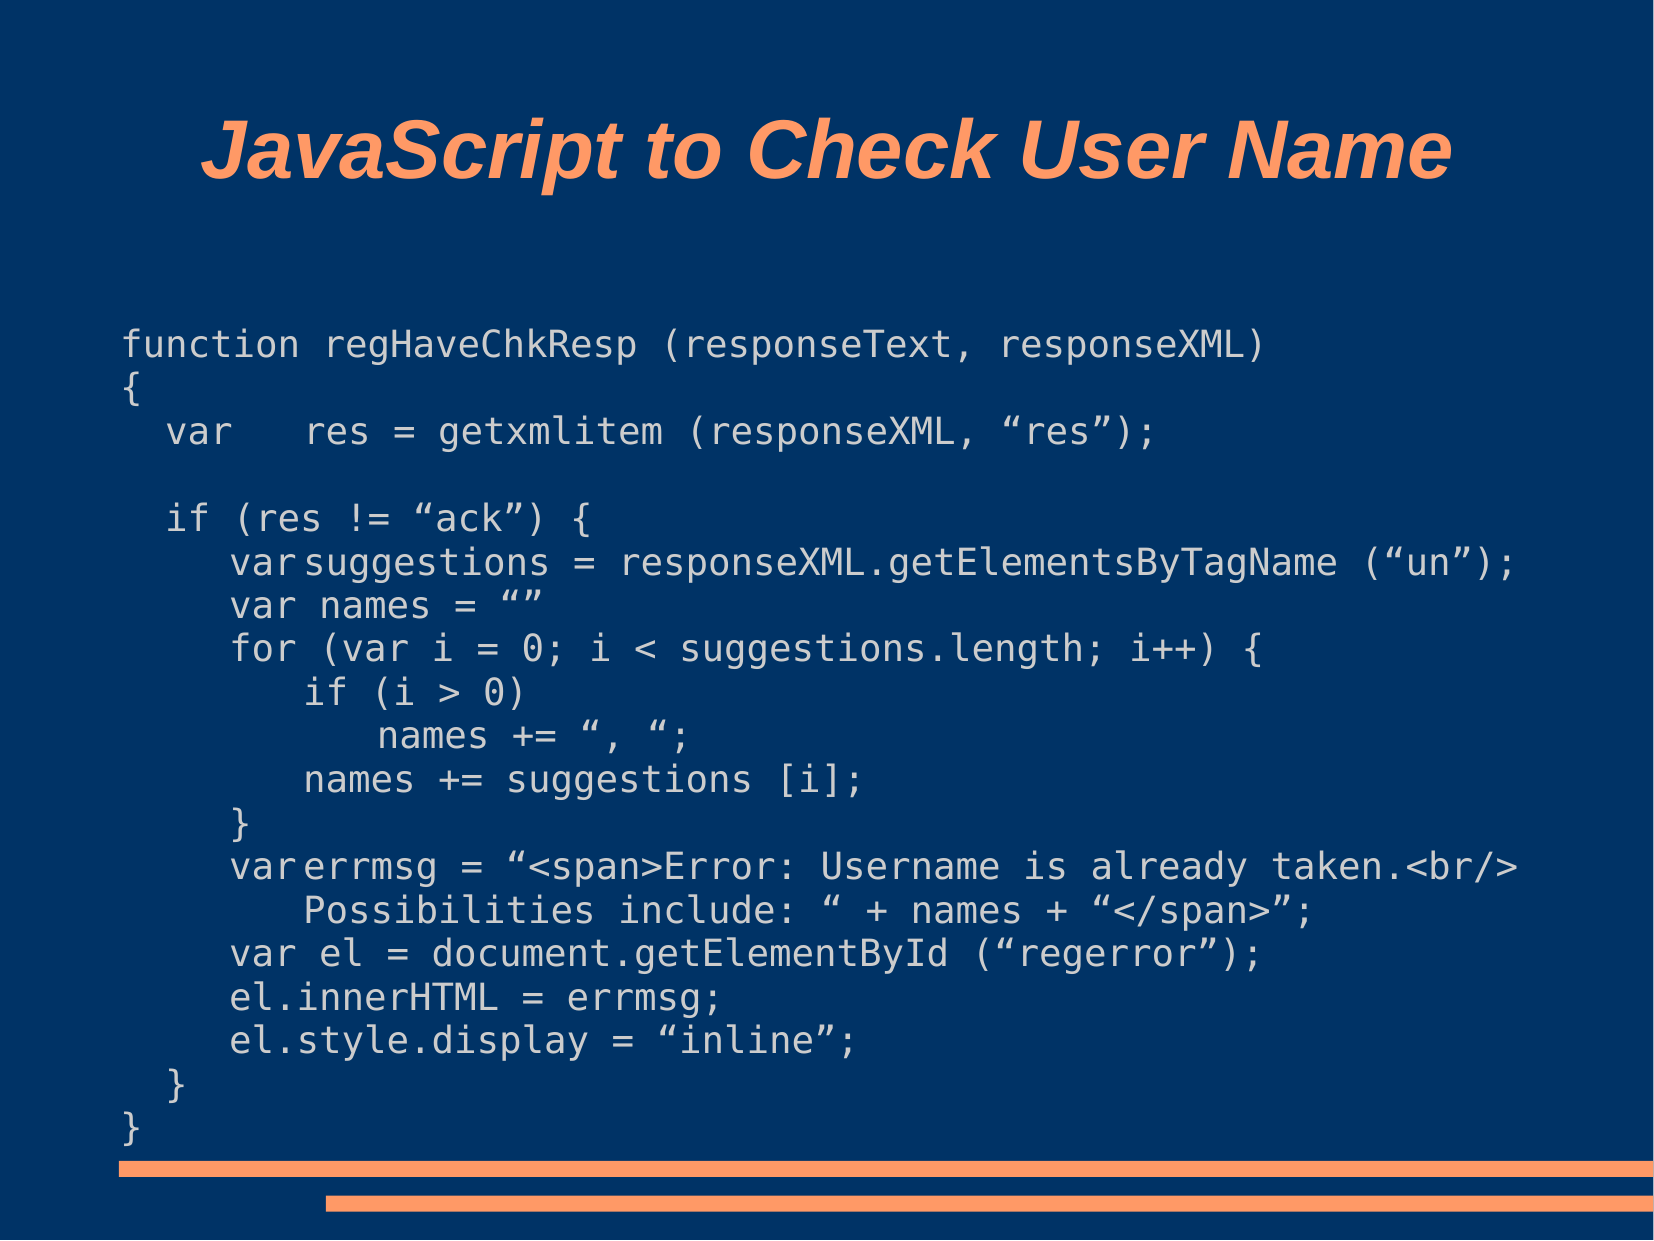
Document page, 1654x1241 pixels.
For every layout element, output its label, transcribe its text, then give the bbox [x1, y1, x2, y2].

title JavaScript to Check User Name [121, 46, 1534, 254]
subtitle function regHaveChkResp (responseText, responseXML) { var res = getxmlitem (responseXML, “res”); if (res != “ack”) { var suggestions = responseXML.getElementsByTagName (“un”); var names = “” for (var i = 0; i < suggestions.length; i++) { if (i > 0) names += “, “; names += suggestions [i]; } var errmsg = “<span>Error: Username is already taken.<br/> Possibilities include: “ + names + “</span>”; var el = document.getElementById (“regerror”); el.innerHTML = errmsg; el.style.display = “inline”; } } [120, 322, 1560, 1150]
